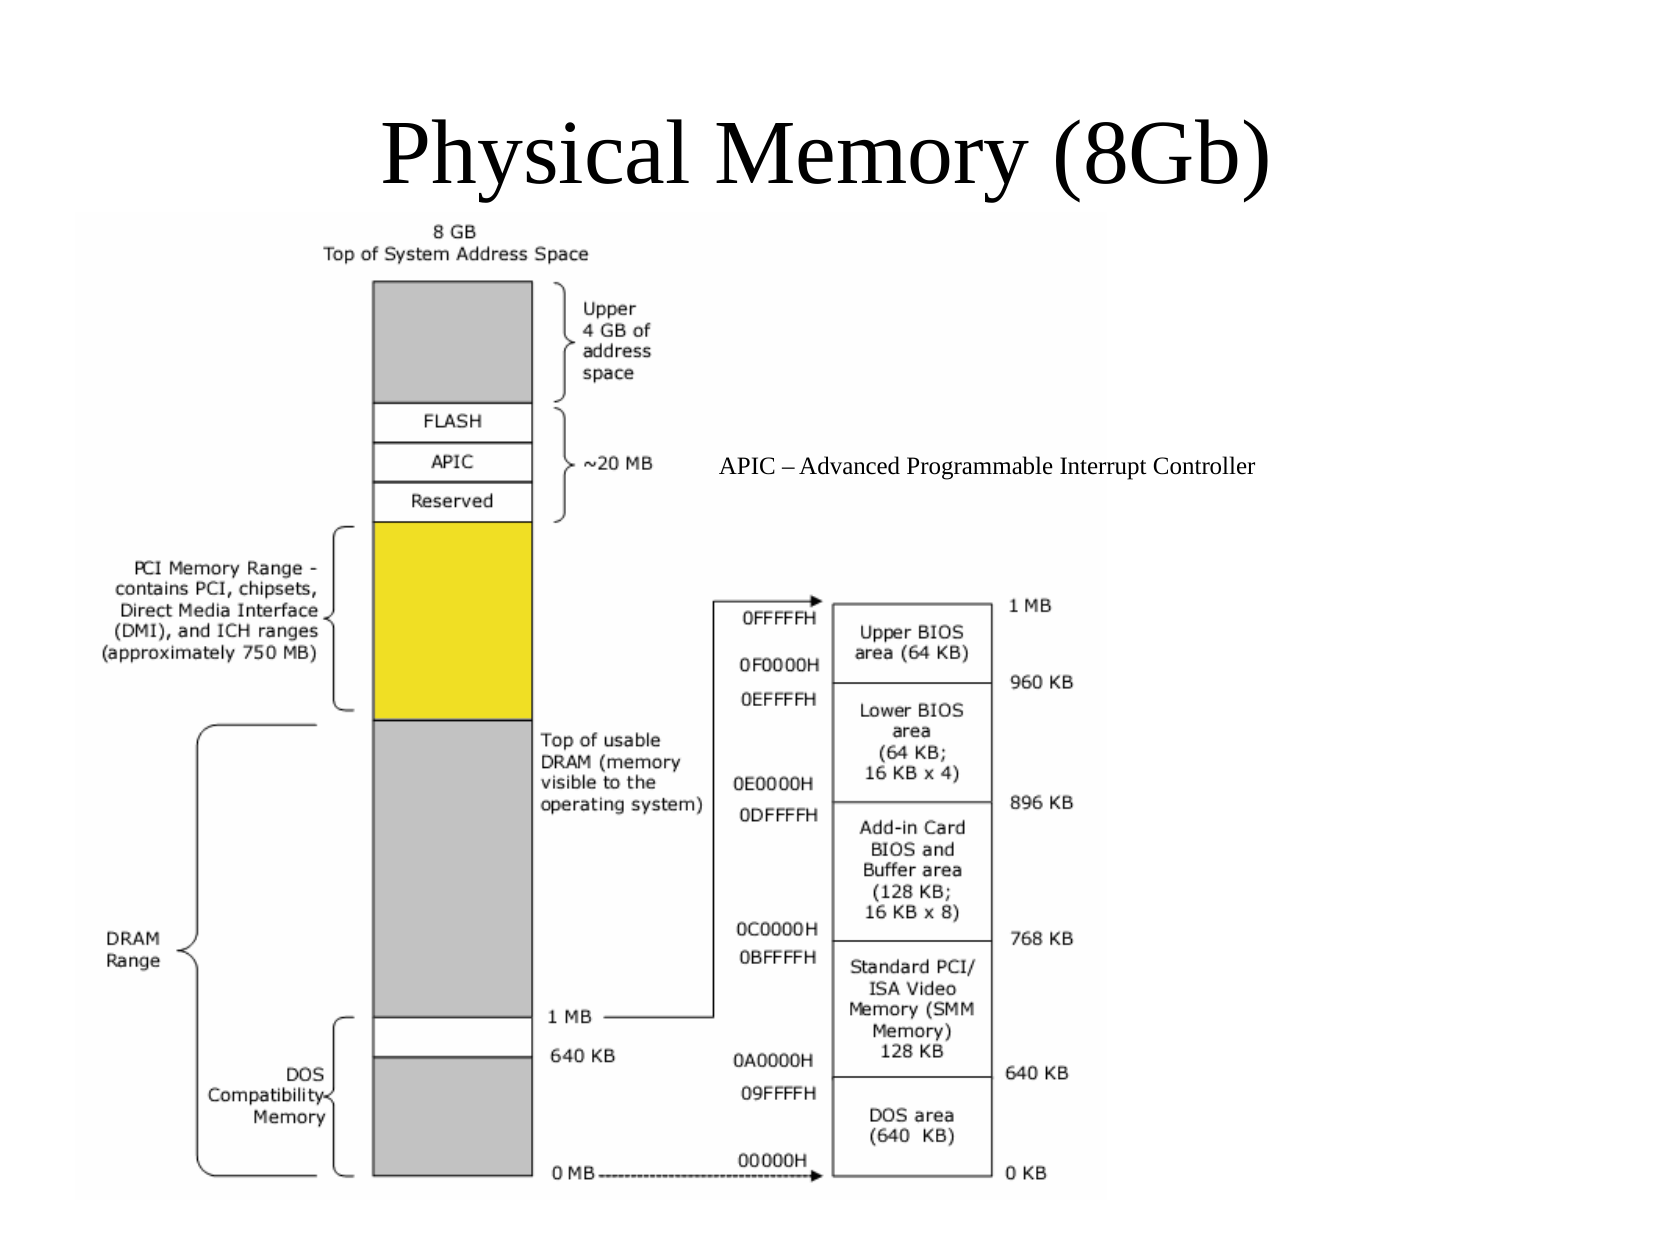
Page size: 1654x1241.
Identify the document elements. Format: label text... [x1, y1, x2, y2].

picture [75, 212, 1107, 1201]
title Physical Memory (8Gb) [82, 49, 1571, 257]
text_box APIC – Advanced Programmable Interrupt Controller [704, 445, 1318, 489]
